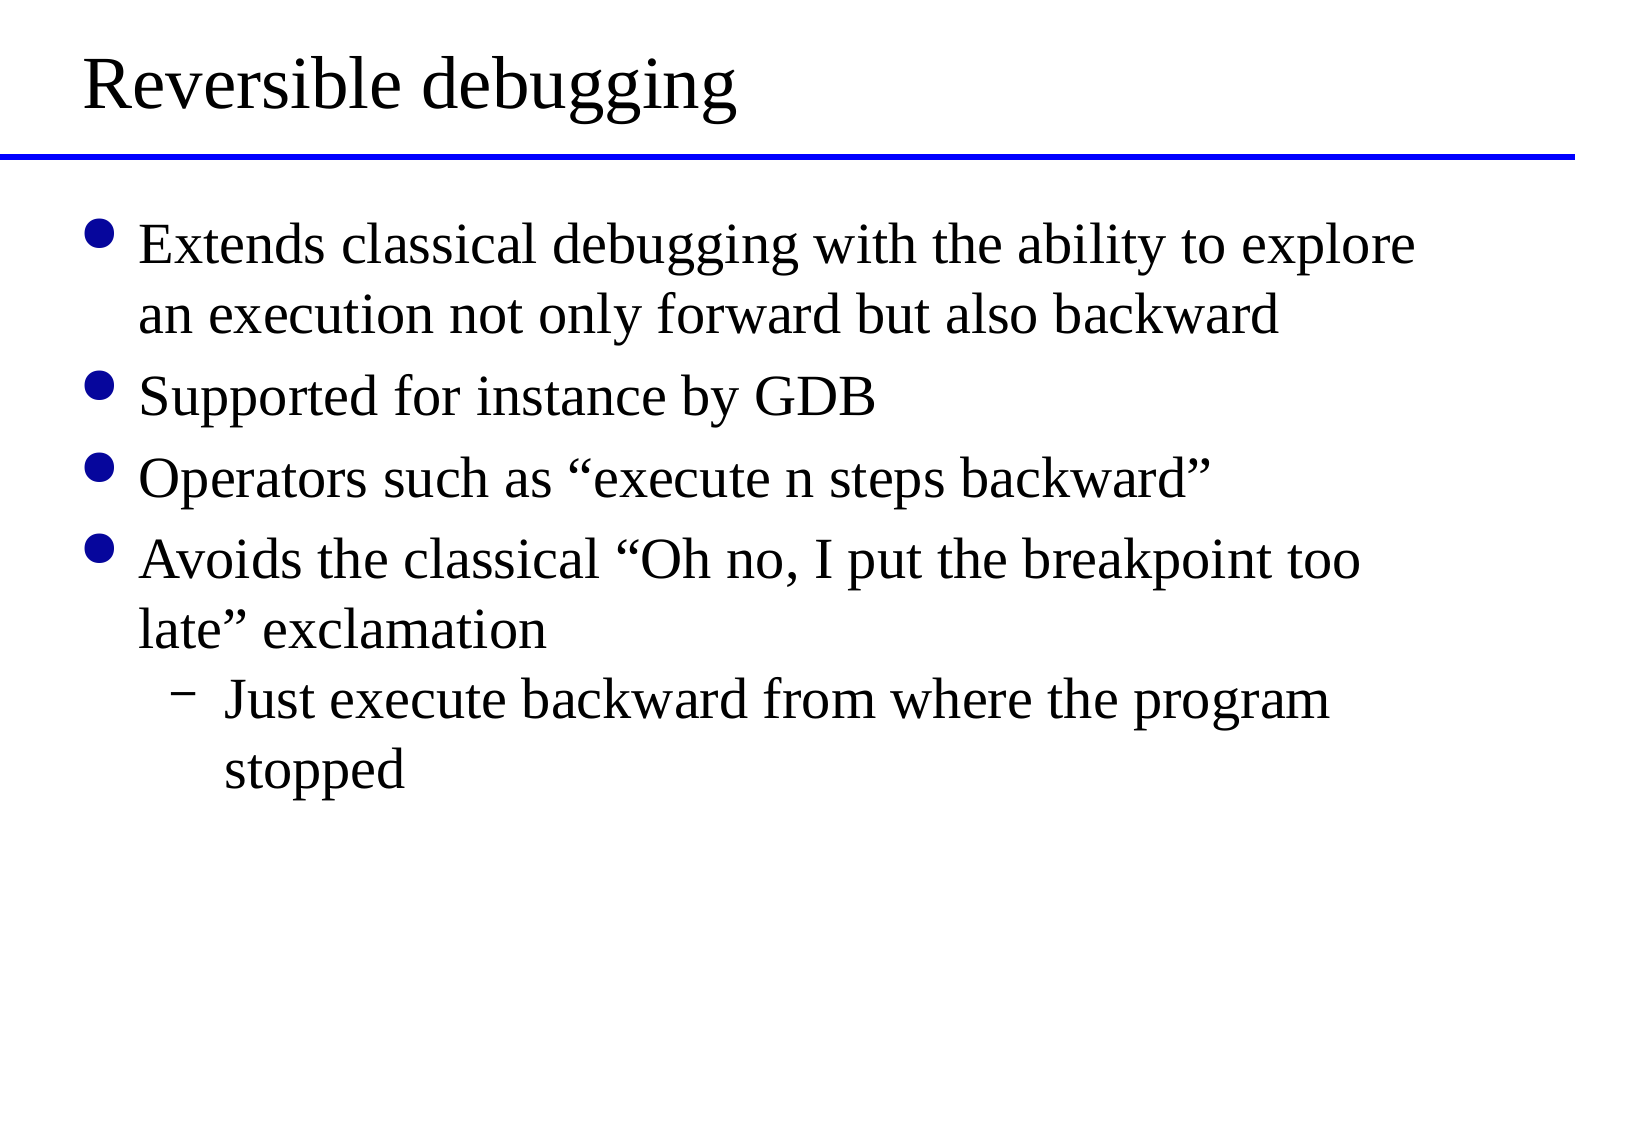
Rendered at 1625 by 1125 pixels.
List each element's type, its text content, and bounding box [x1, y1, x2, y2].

title Reversible debugging [67, 27, 1544, 131]
list Extends classical debugging with the ability to explore an execution not only forward but also backward Supported for instance by GDB Operators such as “execute n steps backward” Avoids the classical “Oh no, I put the breakpoint too late” exclamation Just execute backward from where the program stopped [67, 198, 1478, 1061]
